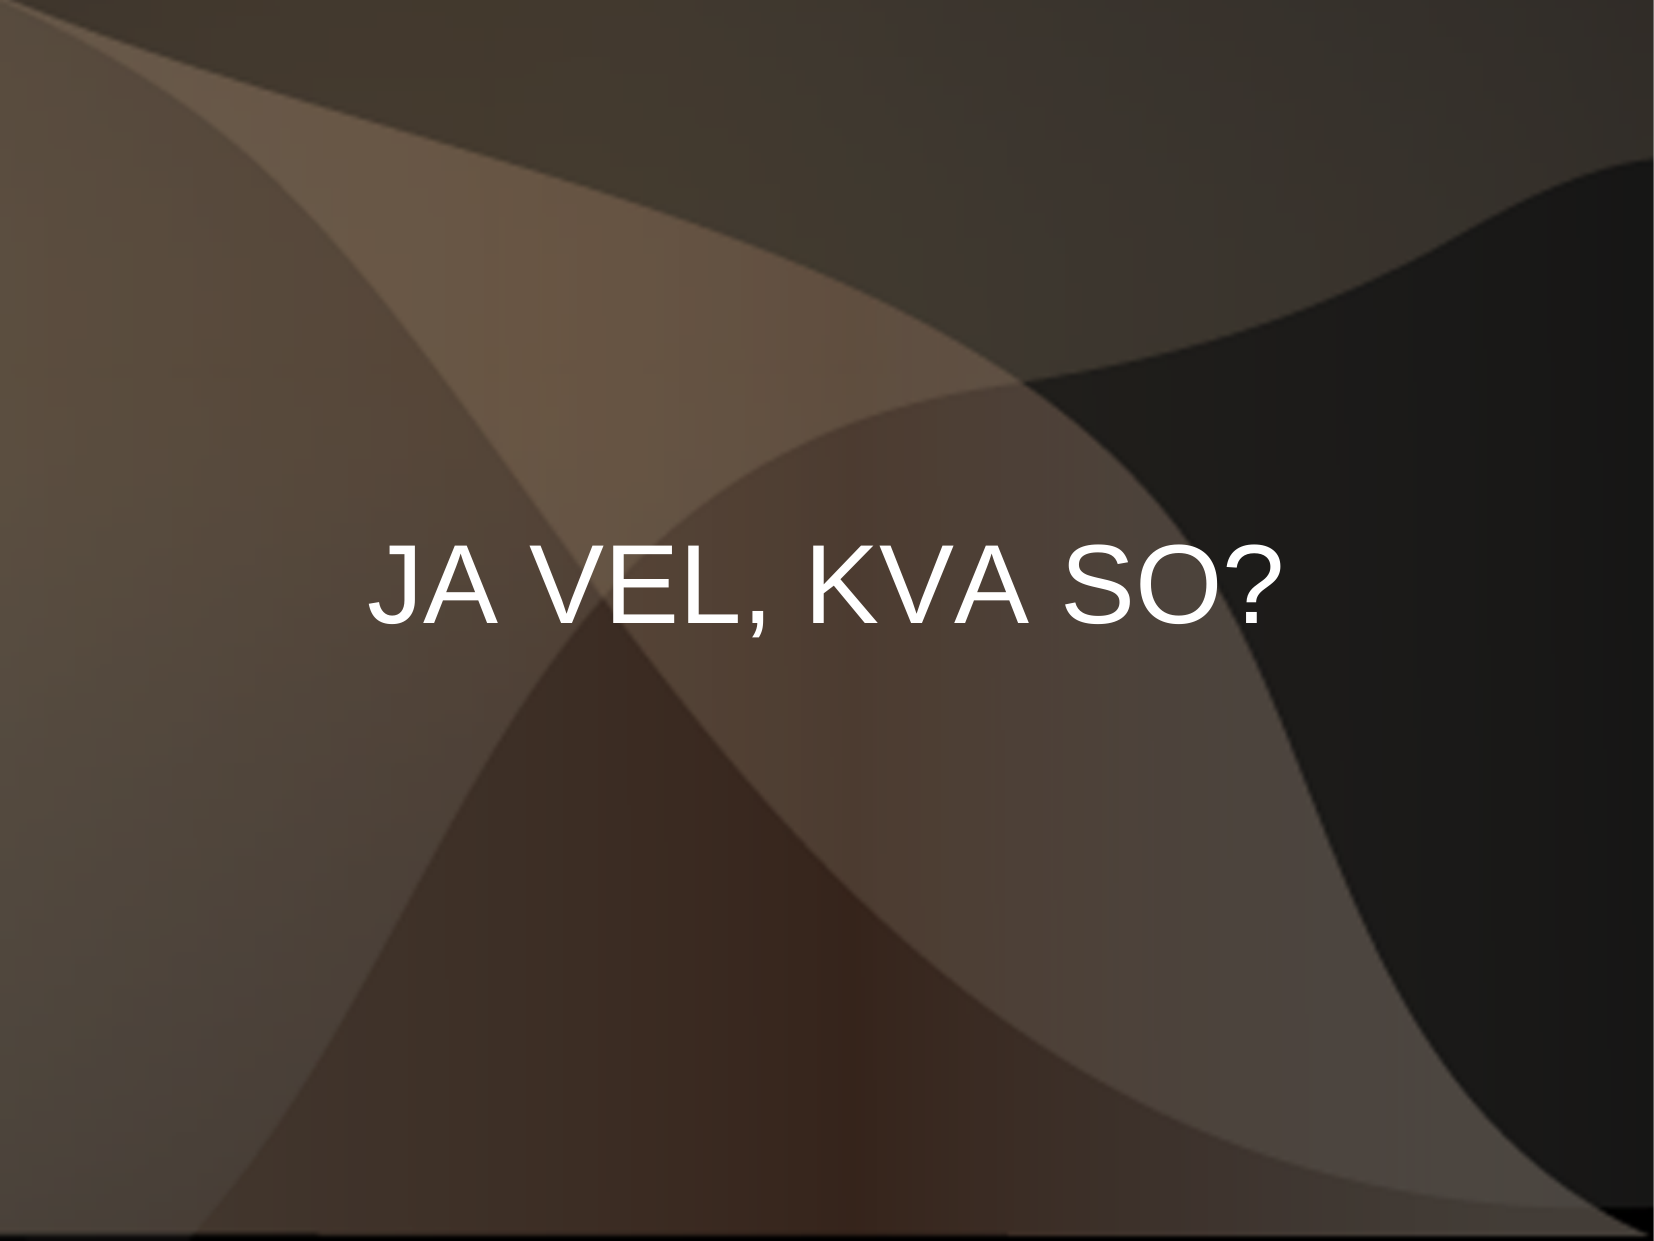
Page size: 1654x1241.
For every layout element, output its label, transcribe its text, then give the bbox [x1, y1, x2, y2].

subtitle JA VEL, KVA SO? [82, 49, 1571, 1109]
